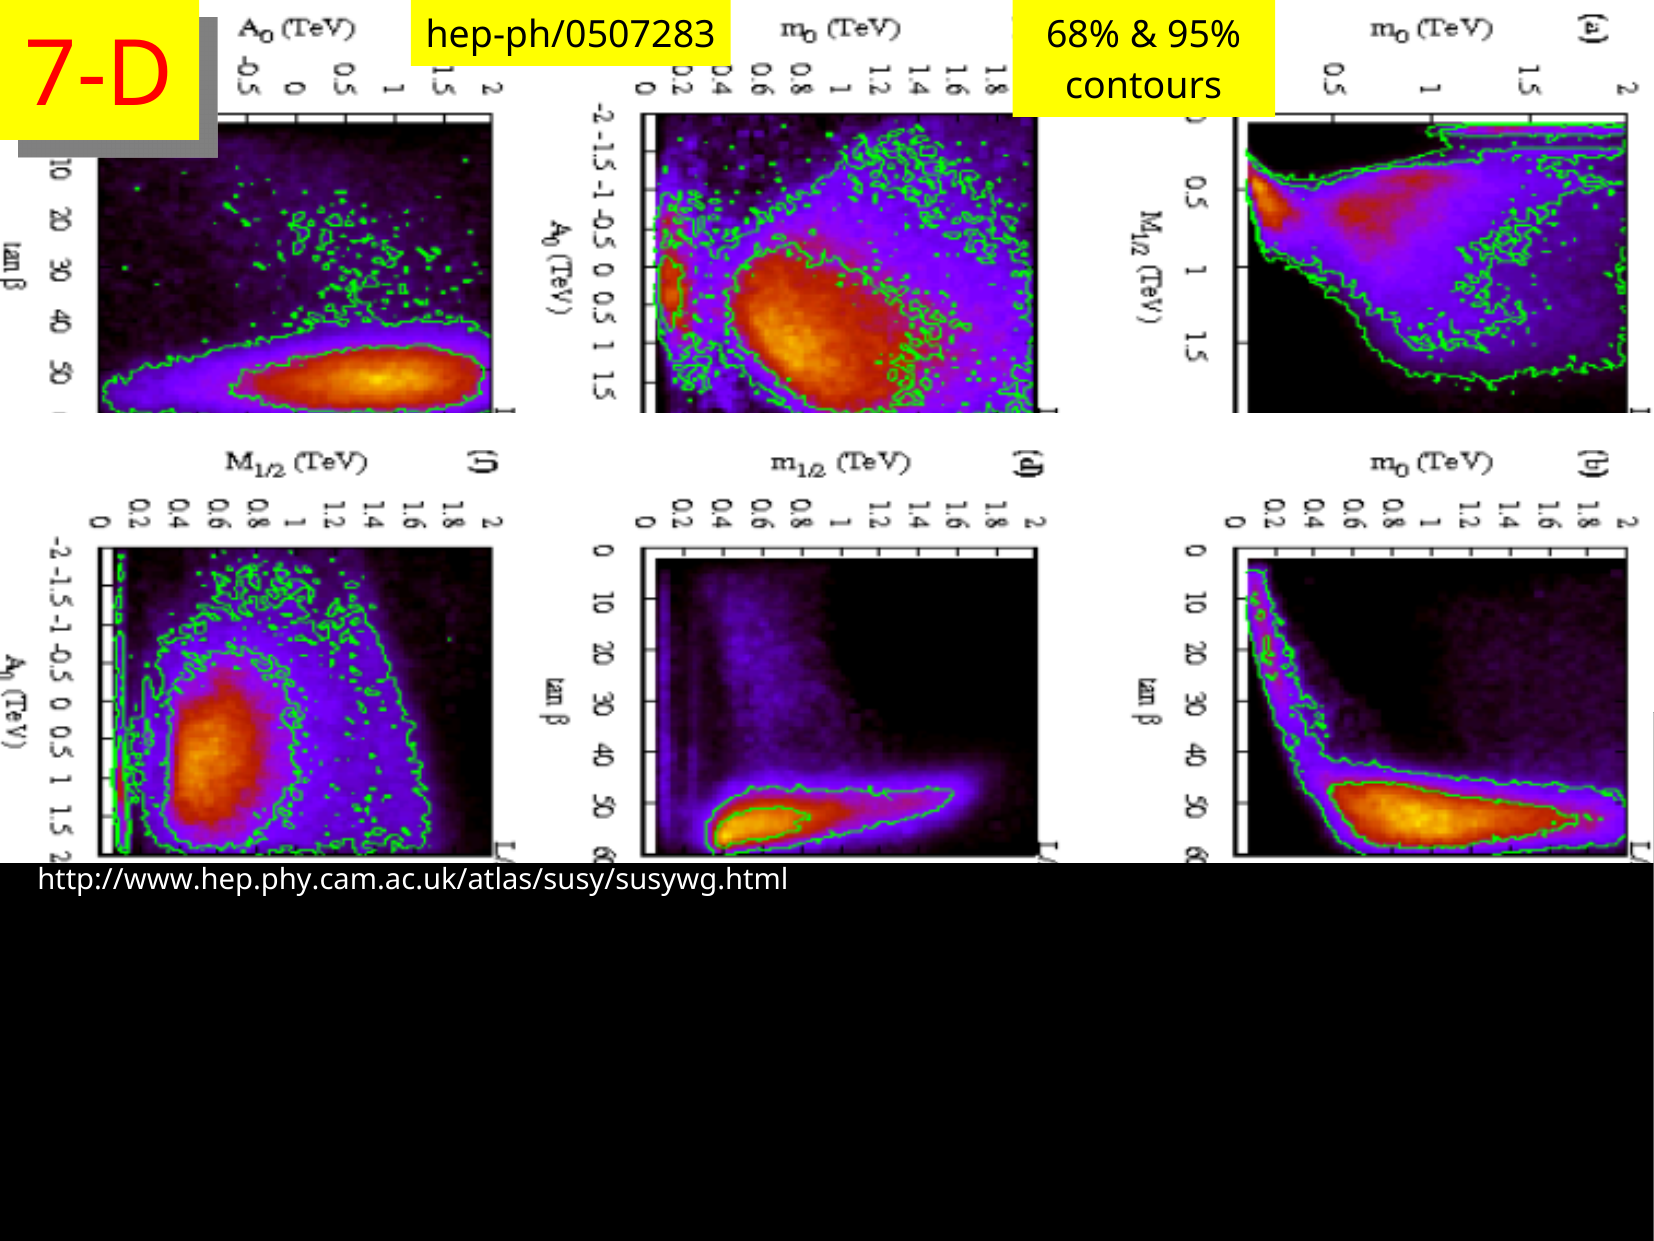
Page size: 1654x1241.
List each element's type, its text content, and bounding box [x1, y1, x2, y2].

picture [0, 0, 1654, 413]
text_box 7-D [0, 0, 200, 126]
text_box hep-ph/0507283 [410, 0, 713, 61]
text_box 68% & 95% contours [1012, 0, 1276, 106]
picture [0, 450, 1654, 863]
